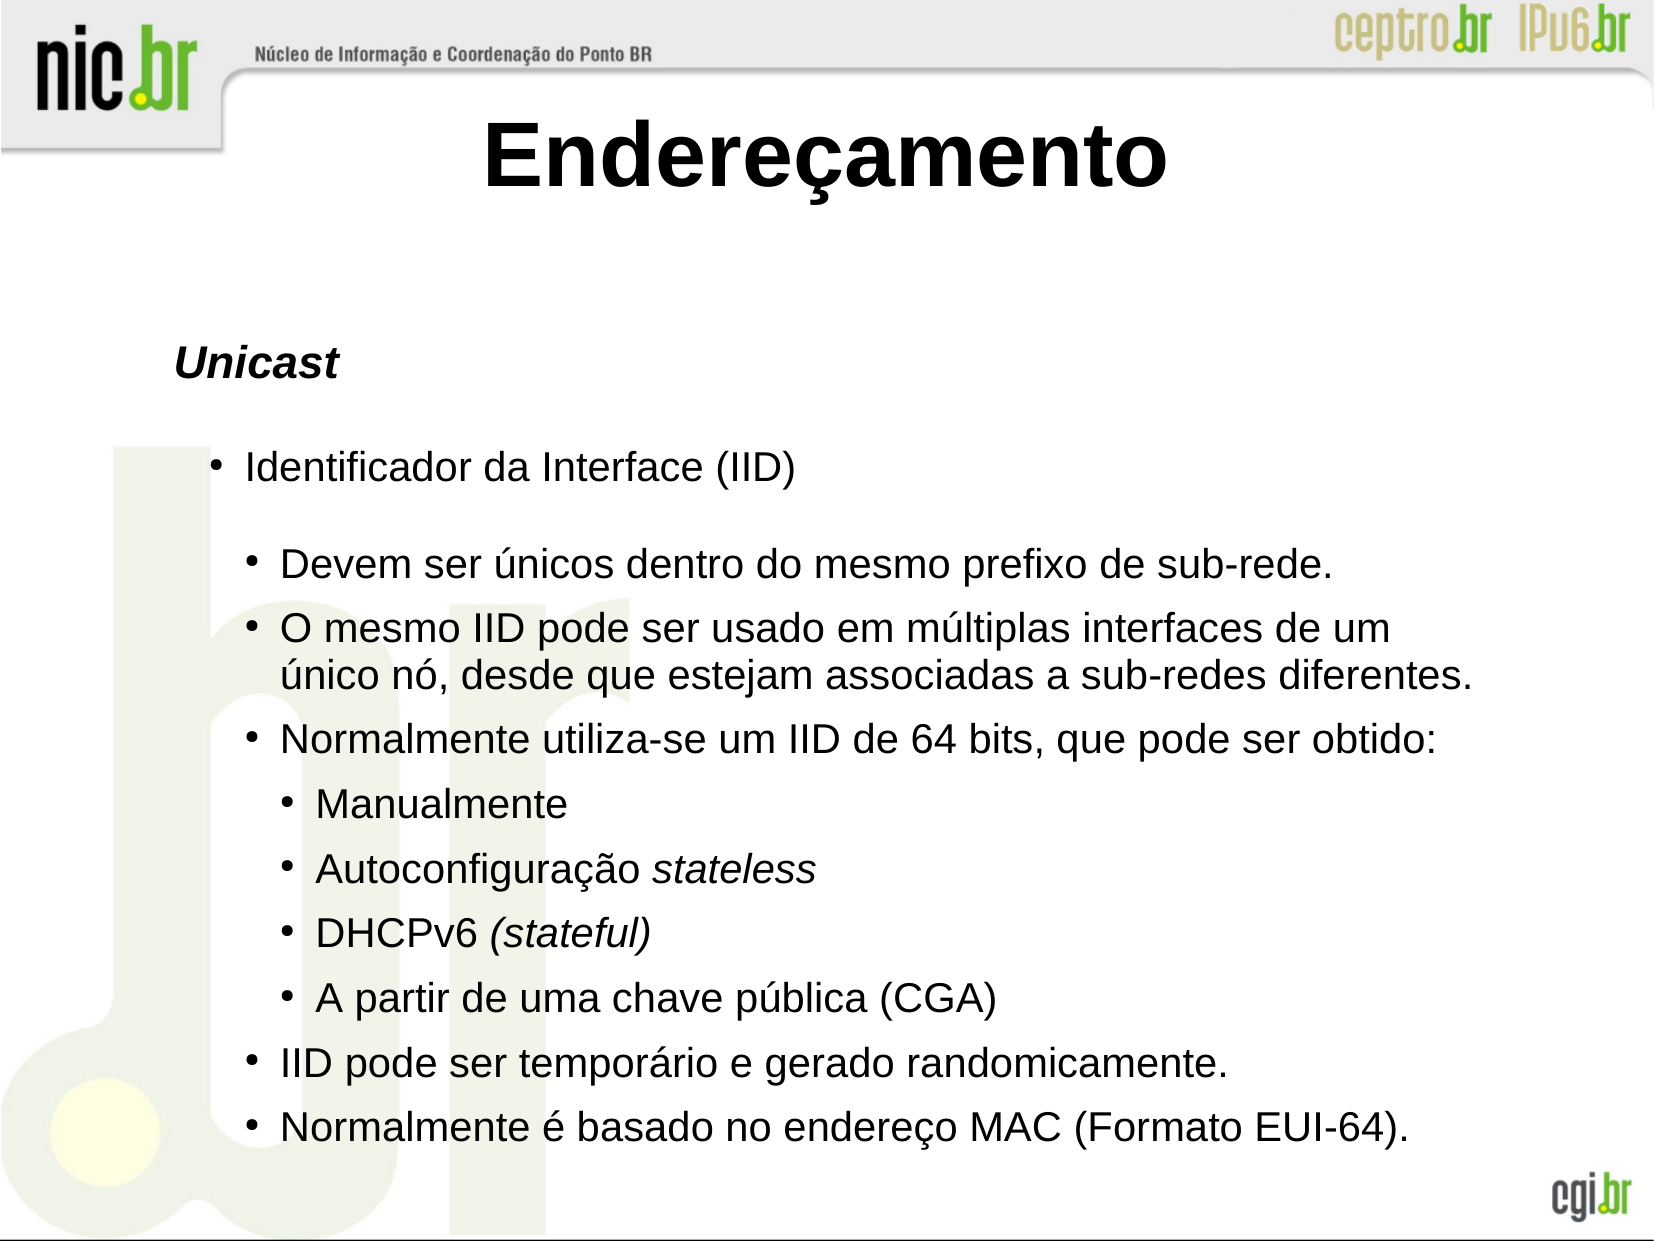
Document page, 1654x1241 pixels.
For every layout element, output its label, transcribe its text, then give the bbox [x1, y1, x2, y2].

text_box Unicast Identificador da Interface (IID)‏ Devem ser únicos dentro do mesmo prefixo de sub-rede. O mesmo IID pode ser usado em múltiplas interfaces de um único nó, desde que estejam associadas a sub-redes diferentes. Normalmente utiliza-se um IID de 64 bits, que pode ser obtido: Manualmente Autoconfiguração stateless DHCPv6 (stateful)‏ A partir de uma chave pública (CGA)‏ IID pode ser temporário e gerado randomicamente. Normalmente é basado no endereço MAC (Formato EUI-64). [158, 330, 1495, 384]
picture [0, 0, 1654, 1241]
text_box Endereçamento [88, 97, 1565, 215]
